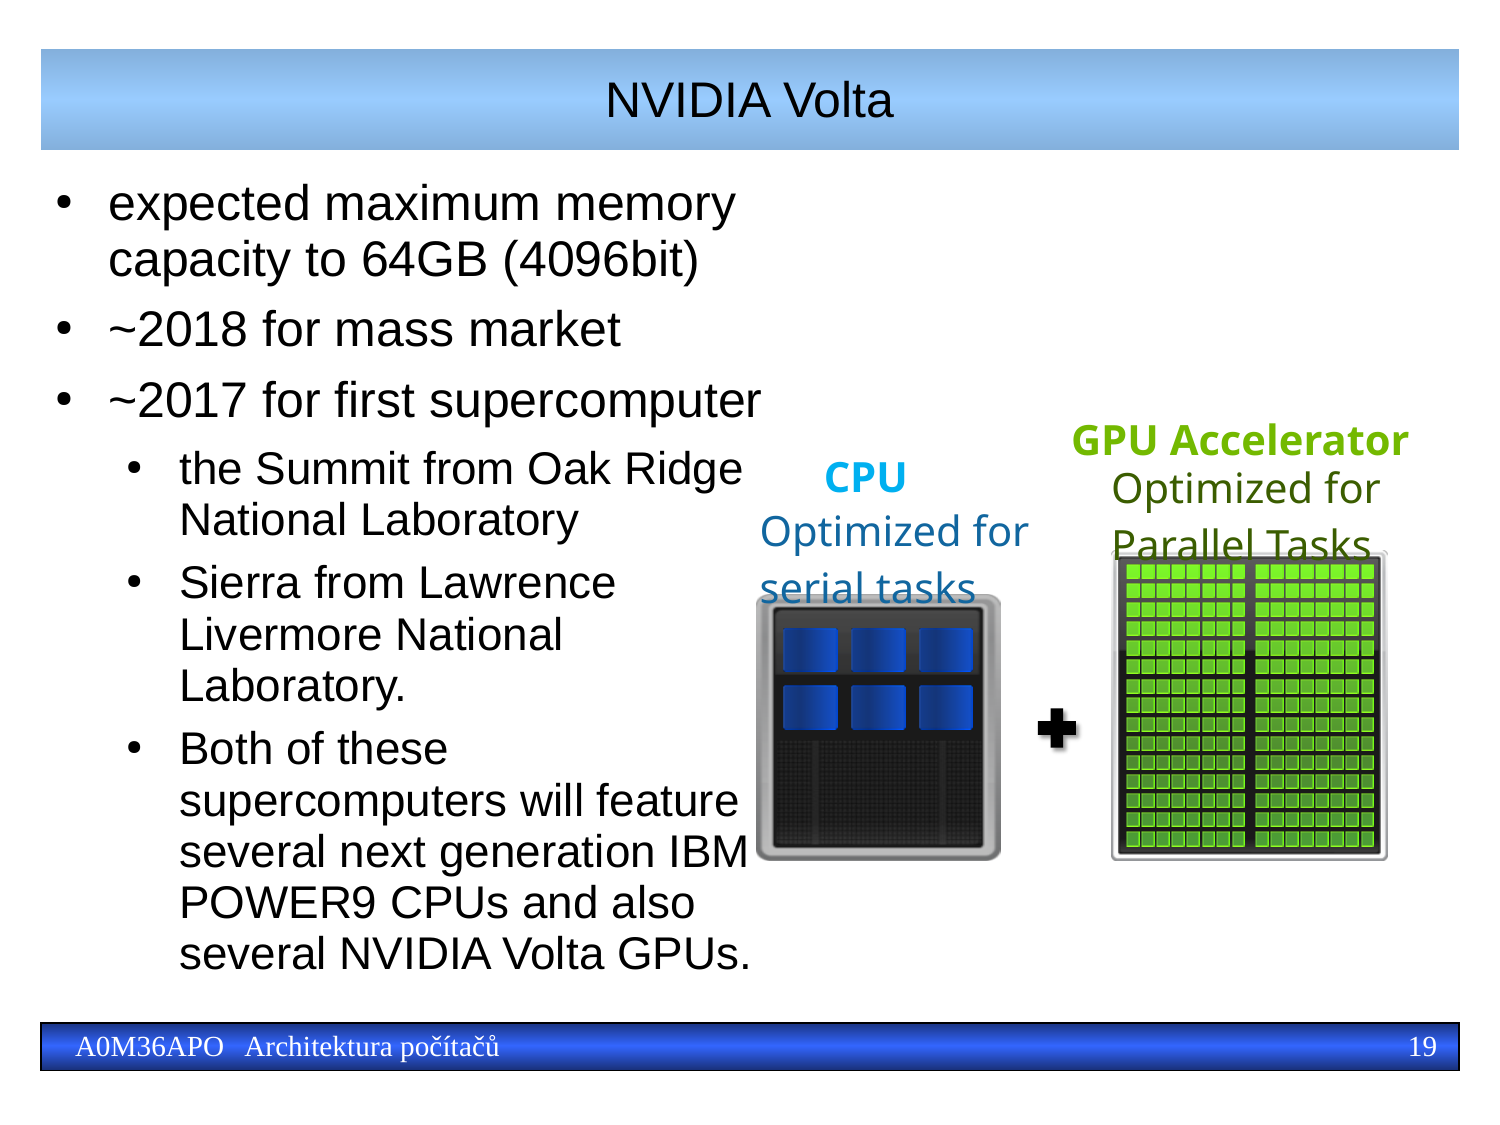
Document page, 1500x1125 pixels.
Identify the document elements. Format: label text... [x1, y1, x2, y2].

text_box Optimized for Parallel Tasks [1111, 458, 1396, 556]
text_box CPU [823, 447, 920, 497]
text_box Optimized for serial tasks [759, 501, 1044, 599]
list expected maximum memory capacity to 64GB (4096bit) ~2018 for mass market ~2017 for first supercomputer the Summit from Oak Ridge National Laboratory Sierra from Lawrence Livermore National Laboratory. Both of these supercomputers will feature several next generation IBM POWER9 CPUs and also several NVIDIA Volta GPUs. [37, 174, 788, 1013]
picture [1111, 556, 1388, 861]
picture [1034, 705, 1085, 757]
text_box GPU Accelerator [1070, 410, 1455, 459]
text_box [1037, 708, 1076, 748]
picture [756, 594, 1001, 861]
title NVIDIA Volta [41, 49, 1459, 150]
